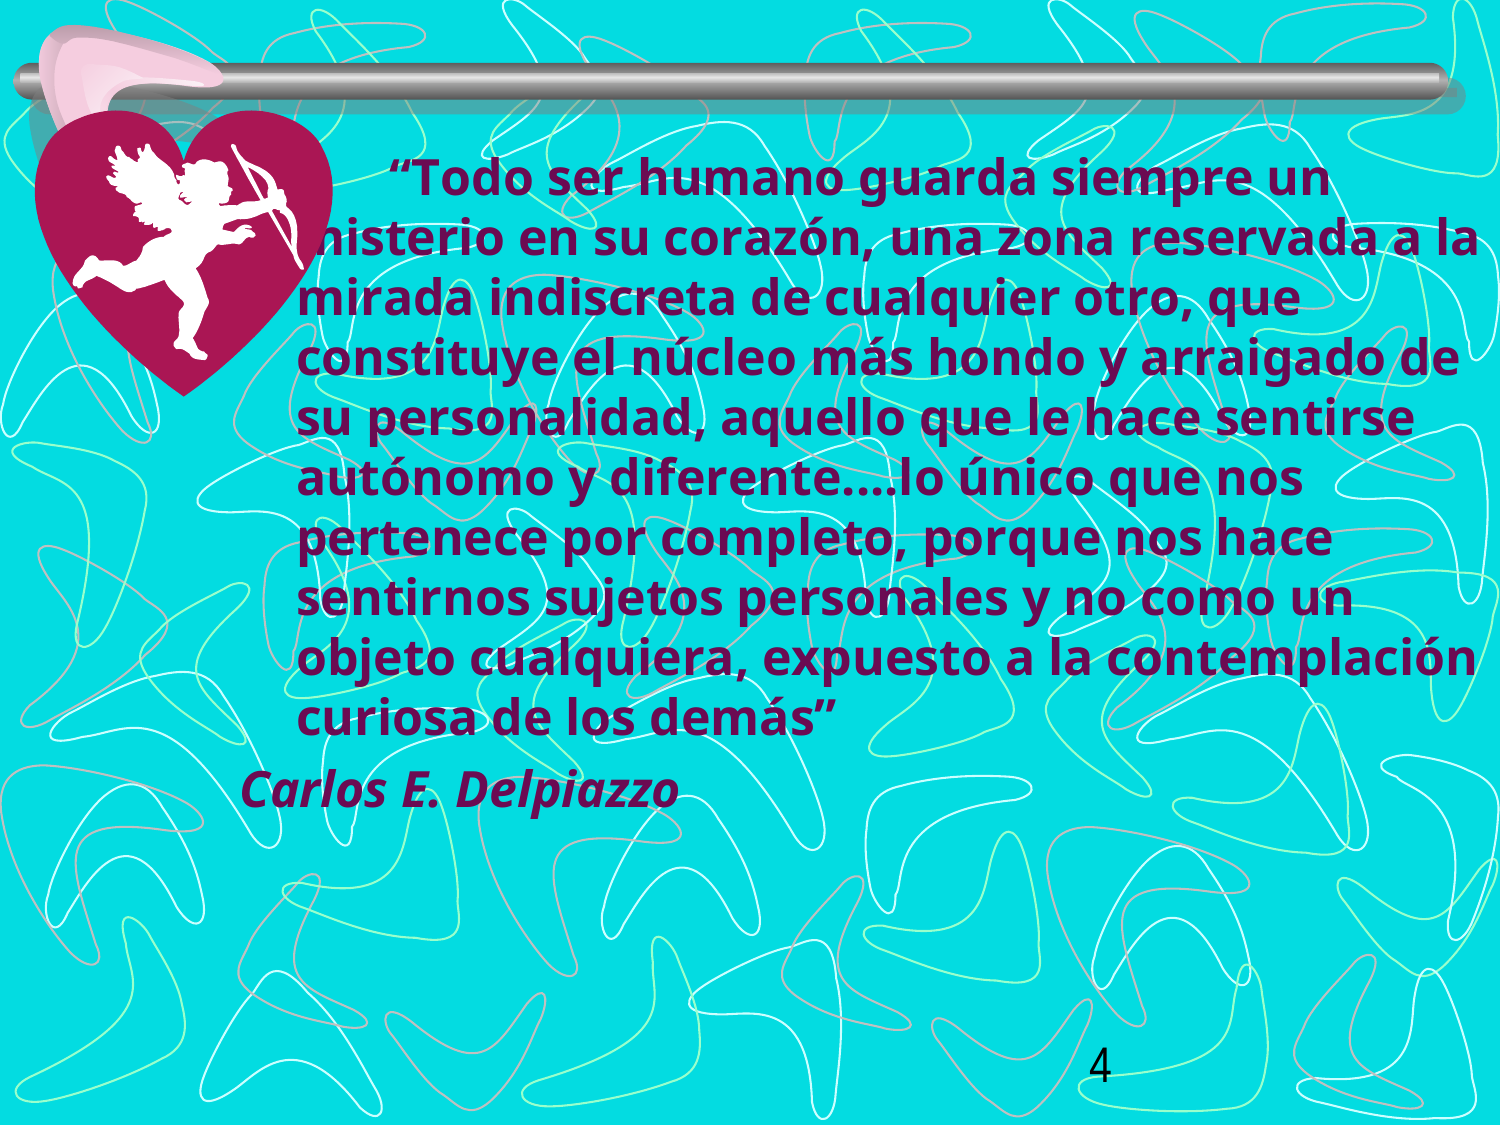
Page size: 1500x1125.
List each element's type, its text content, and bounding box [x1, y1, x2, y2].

picture [0, 87, 368, 397]
list “Todo ser humano guarda siempre un misterio en su corazón, una zona reservada a la mirada indiscreta de cualquier otro, que constituye el núcleo más hondo y arraigado de su personalidad, aquello que le hace sentirse autónomo y diferente....lo único que nos pertenece por completo, porque nos hace sentirnos sujetos personales y no como un objeto cualquiera, expuesto a la contemplación curiosa de los demás” Carlos E. Delpiazzo [225, 137, 1500, 1000]
